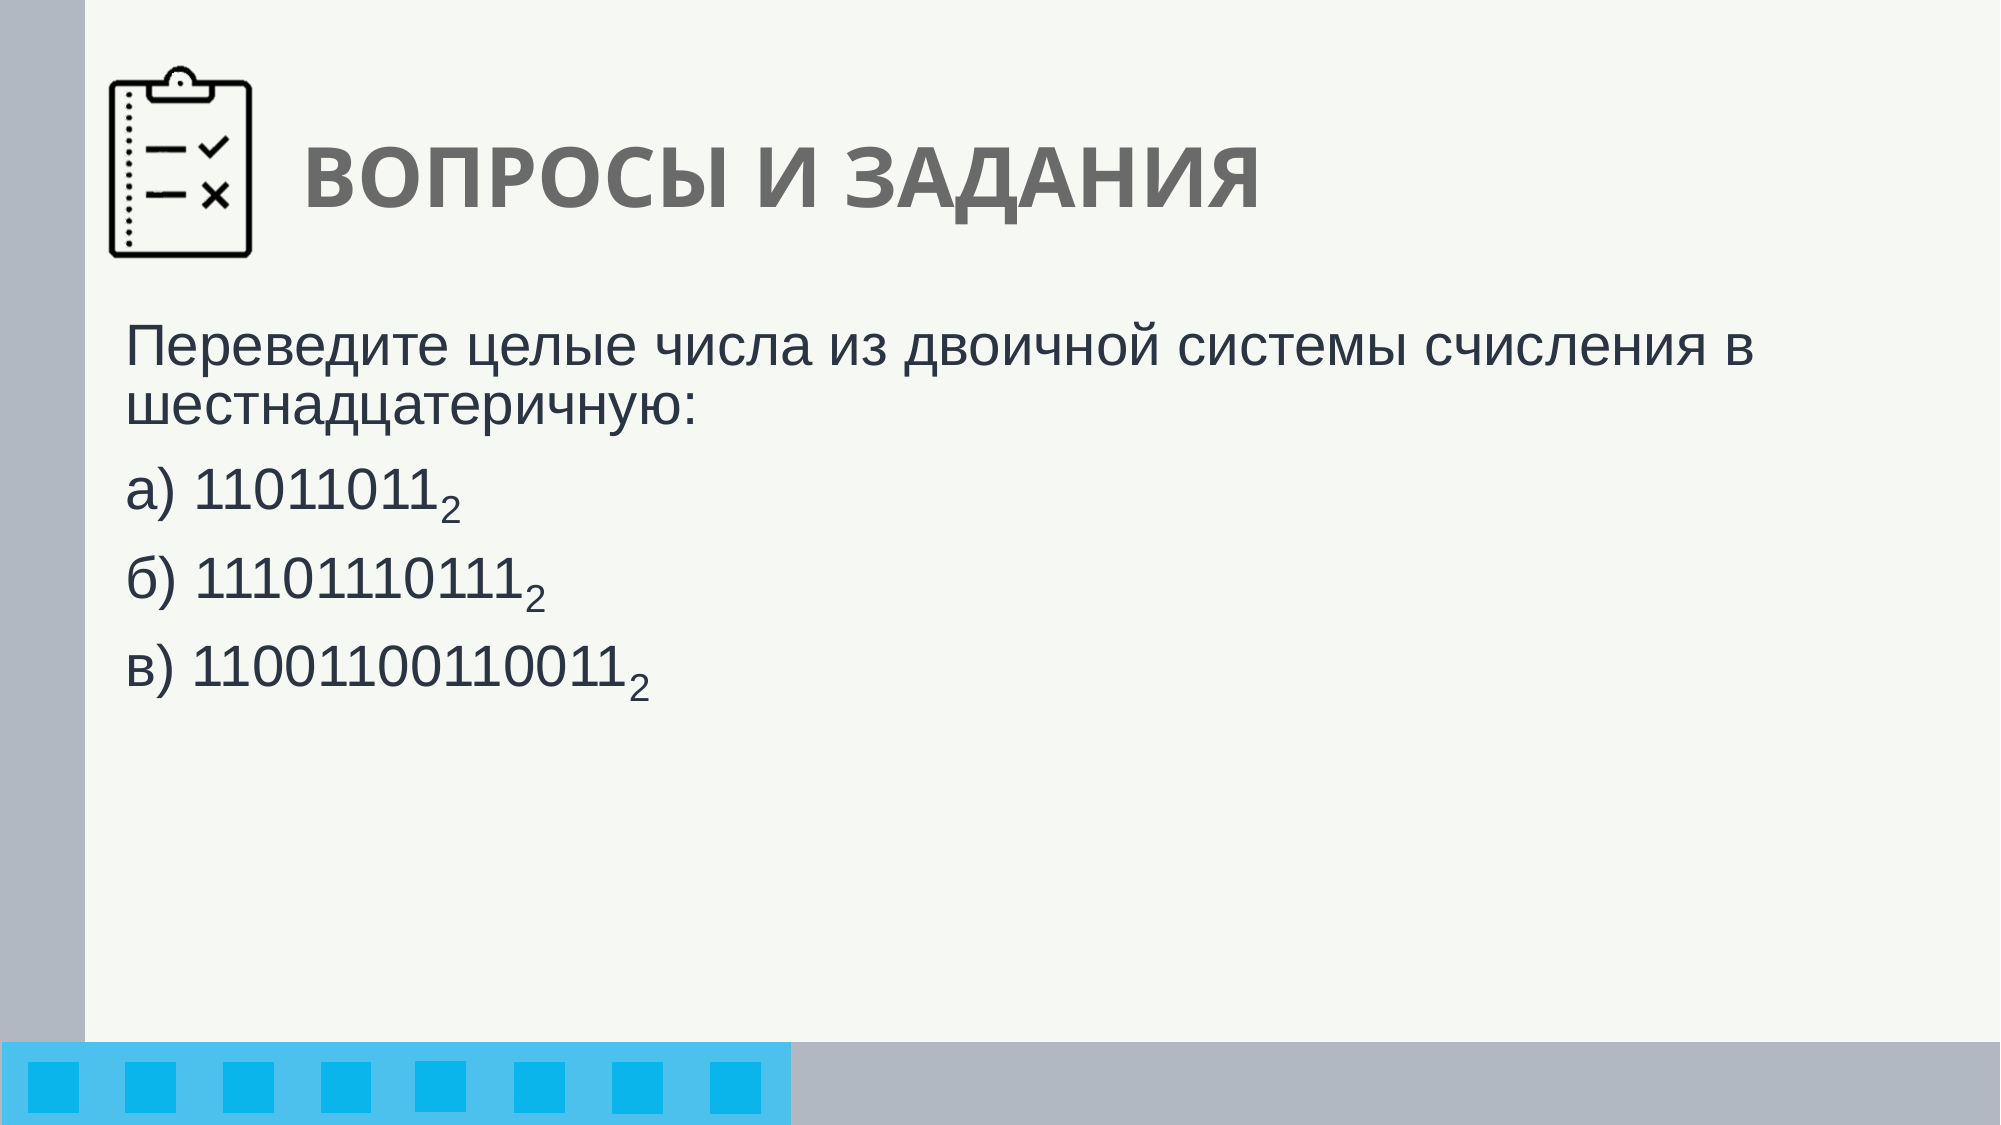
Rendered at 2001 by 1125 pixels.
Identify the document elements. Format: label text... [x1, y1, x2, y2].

list Переведите целые числа из двоичной системы счисления в шестнадцатеричную: а) 110110112 б) 111011101112 в) 110011001100112 [110, 311, 1892, 1058]
title ВОПРОСЫ И ЗАДАНИЯ [285, 67, 1892, 286]
